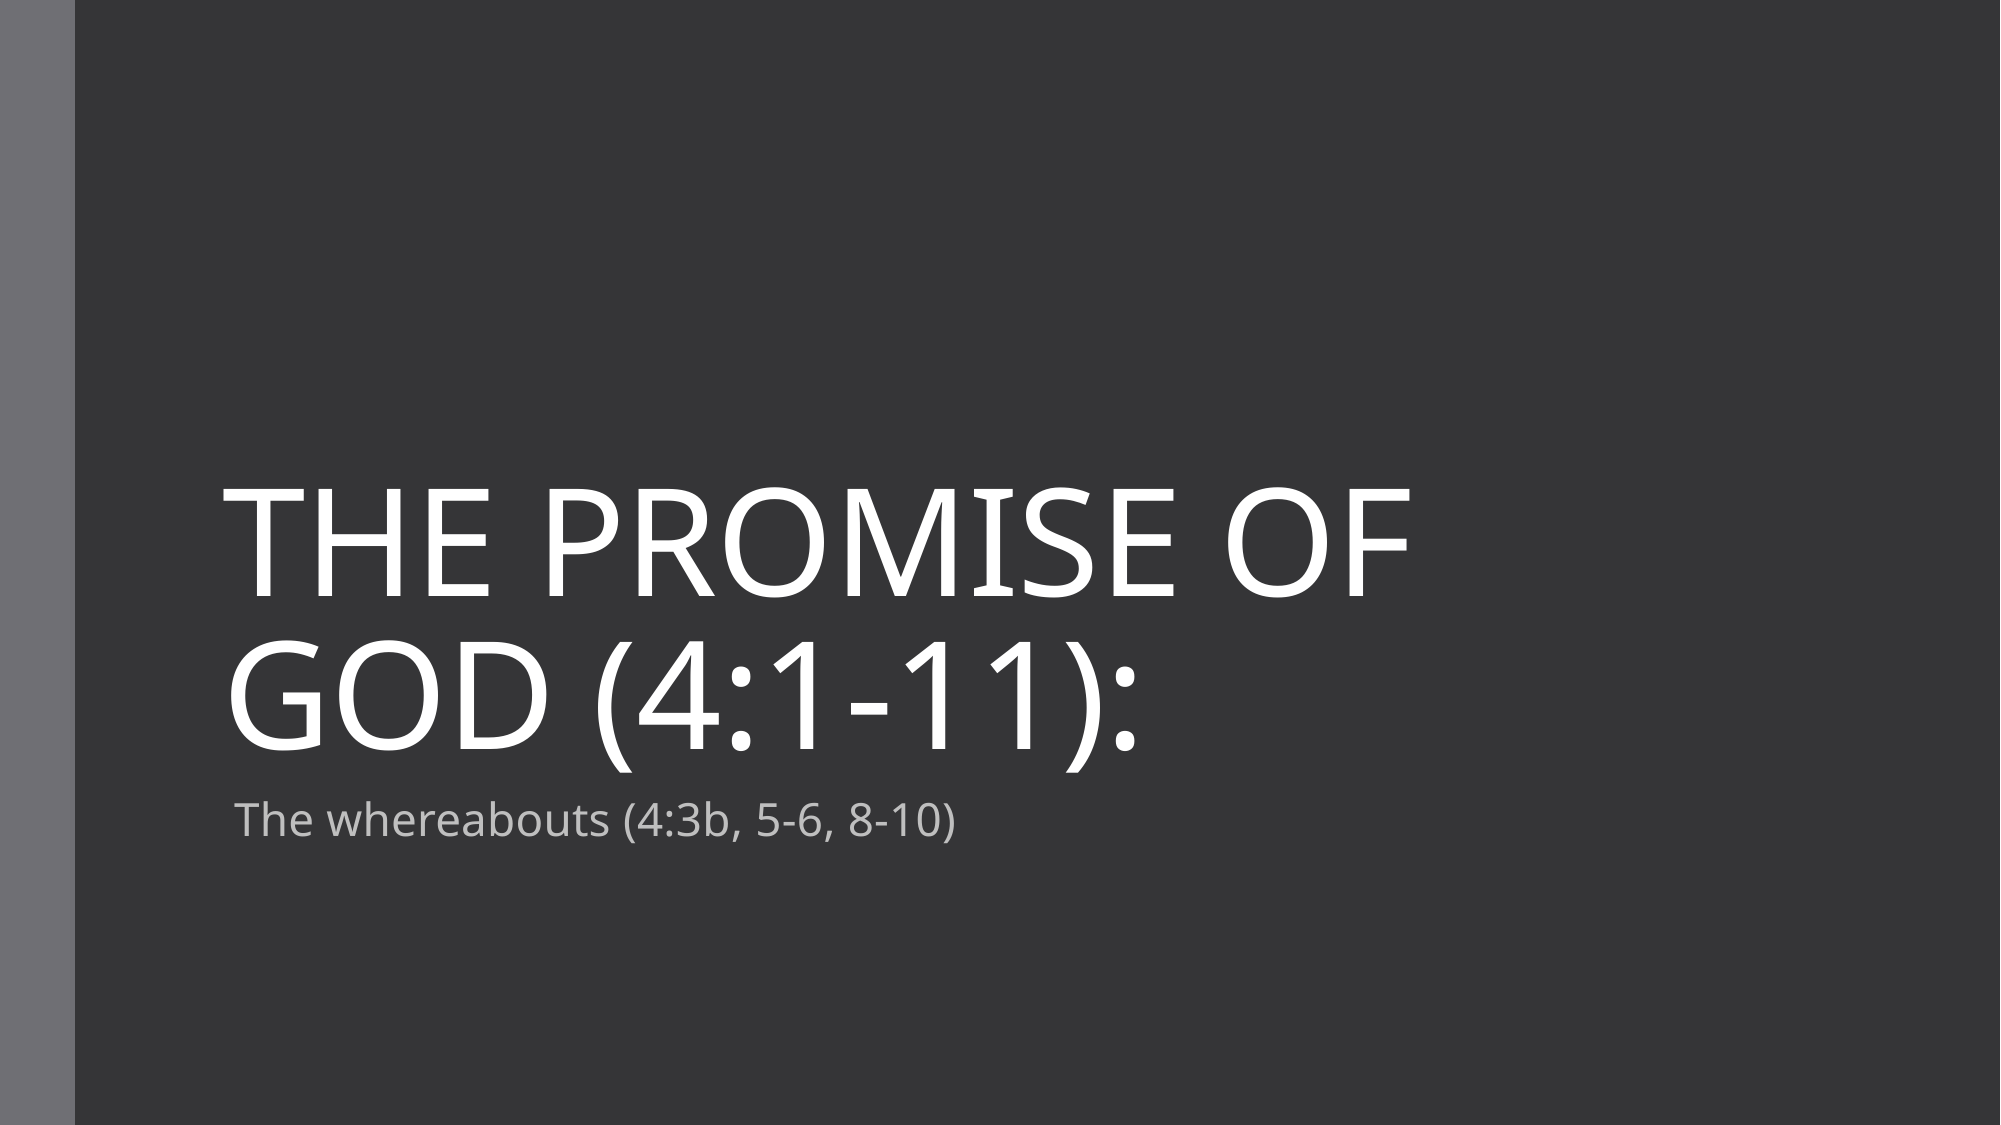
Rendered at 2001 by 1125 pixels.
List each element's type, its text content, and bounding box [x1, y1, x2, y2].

subtitle The whereabouts (4:3b, 5-6, 8-10) [206, 787, 1752, 1066]
title THE PROMISE OF GOD (4:1-11): [206, 124, 1752, 787]
